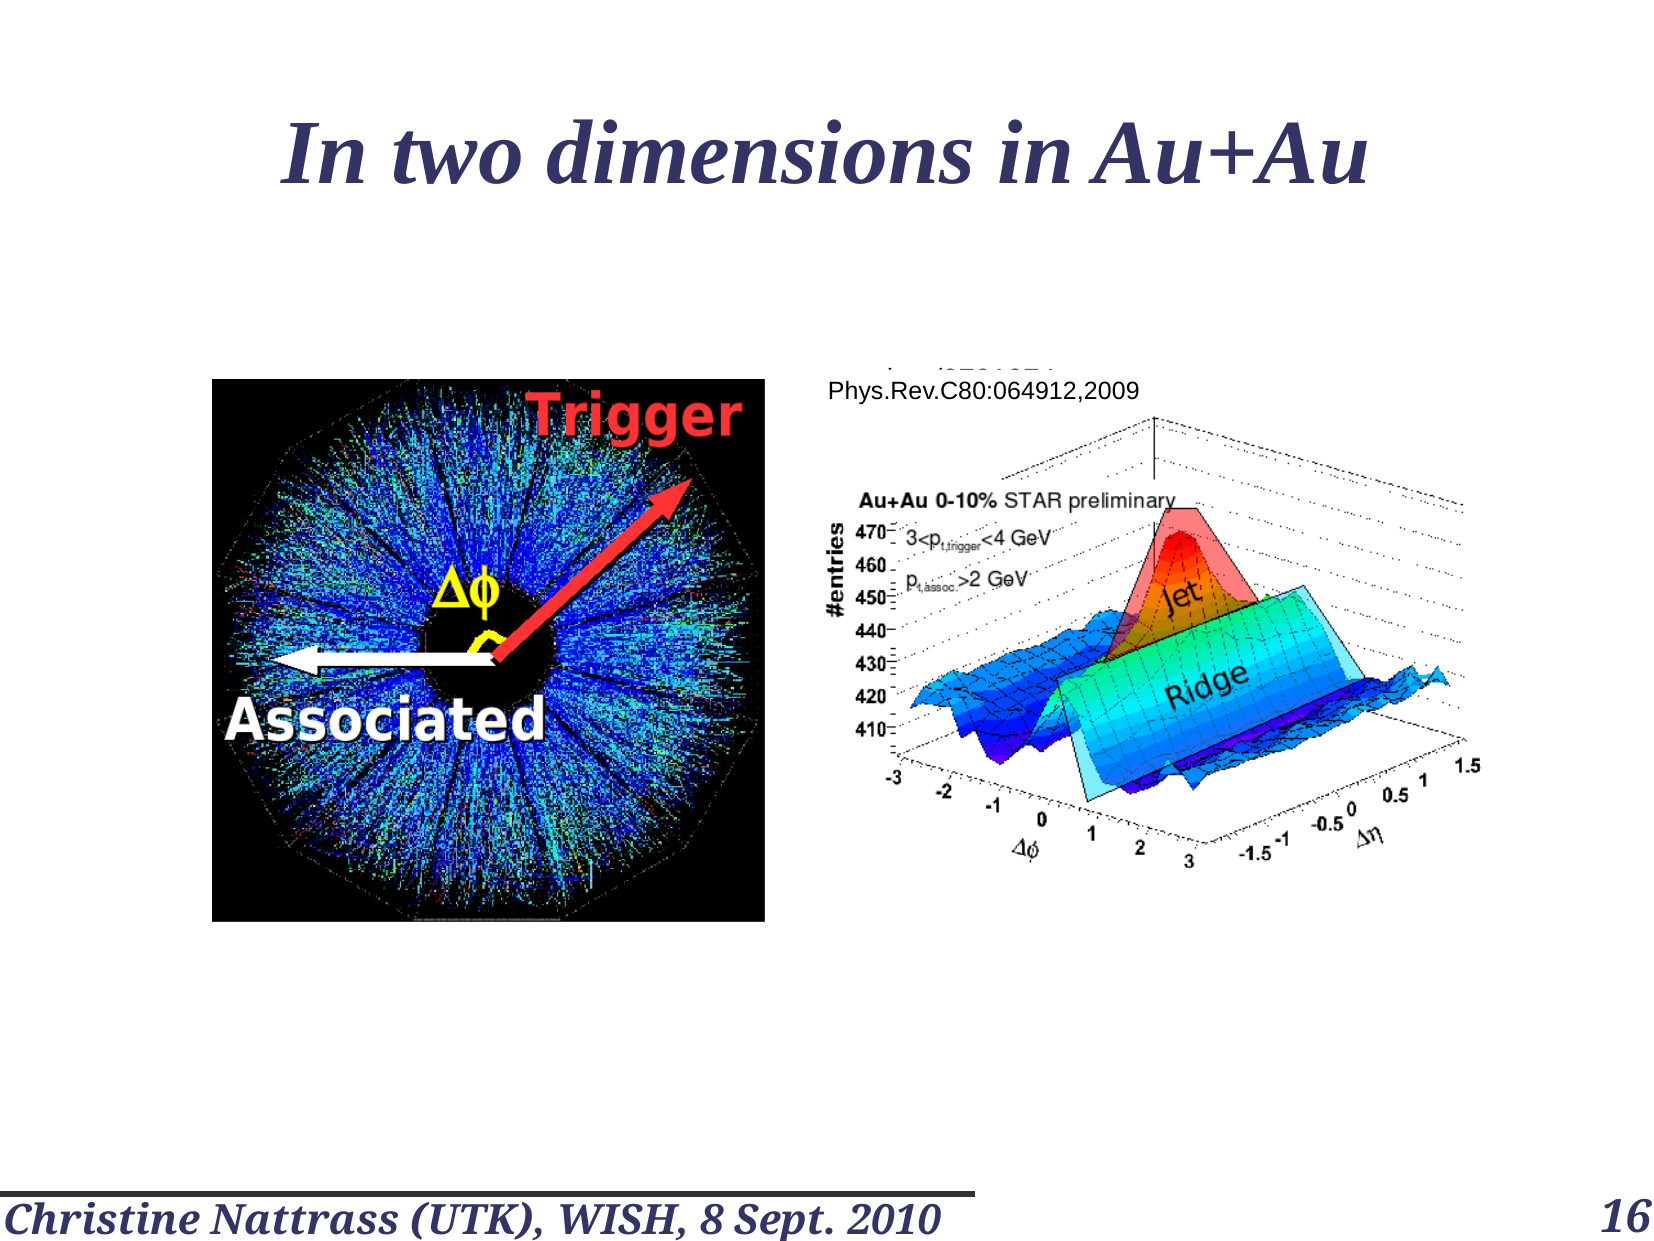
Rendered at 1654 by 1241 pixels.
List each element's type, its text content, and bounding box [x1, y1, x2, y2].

picture [825, 363, 1538, 900]
text_box [187, 364, 788, 938]
title In two dimensions in Au+Au [82, 49, 1571, 257]
picture [212, 378, 766, 923]
text_box nucl-ex/0701074 [825, 359, 1398, 410]
text_box Phys.Rev.C80:064912,2009 [813, 369, 1189, 413]
